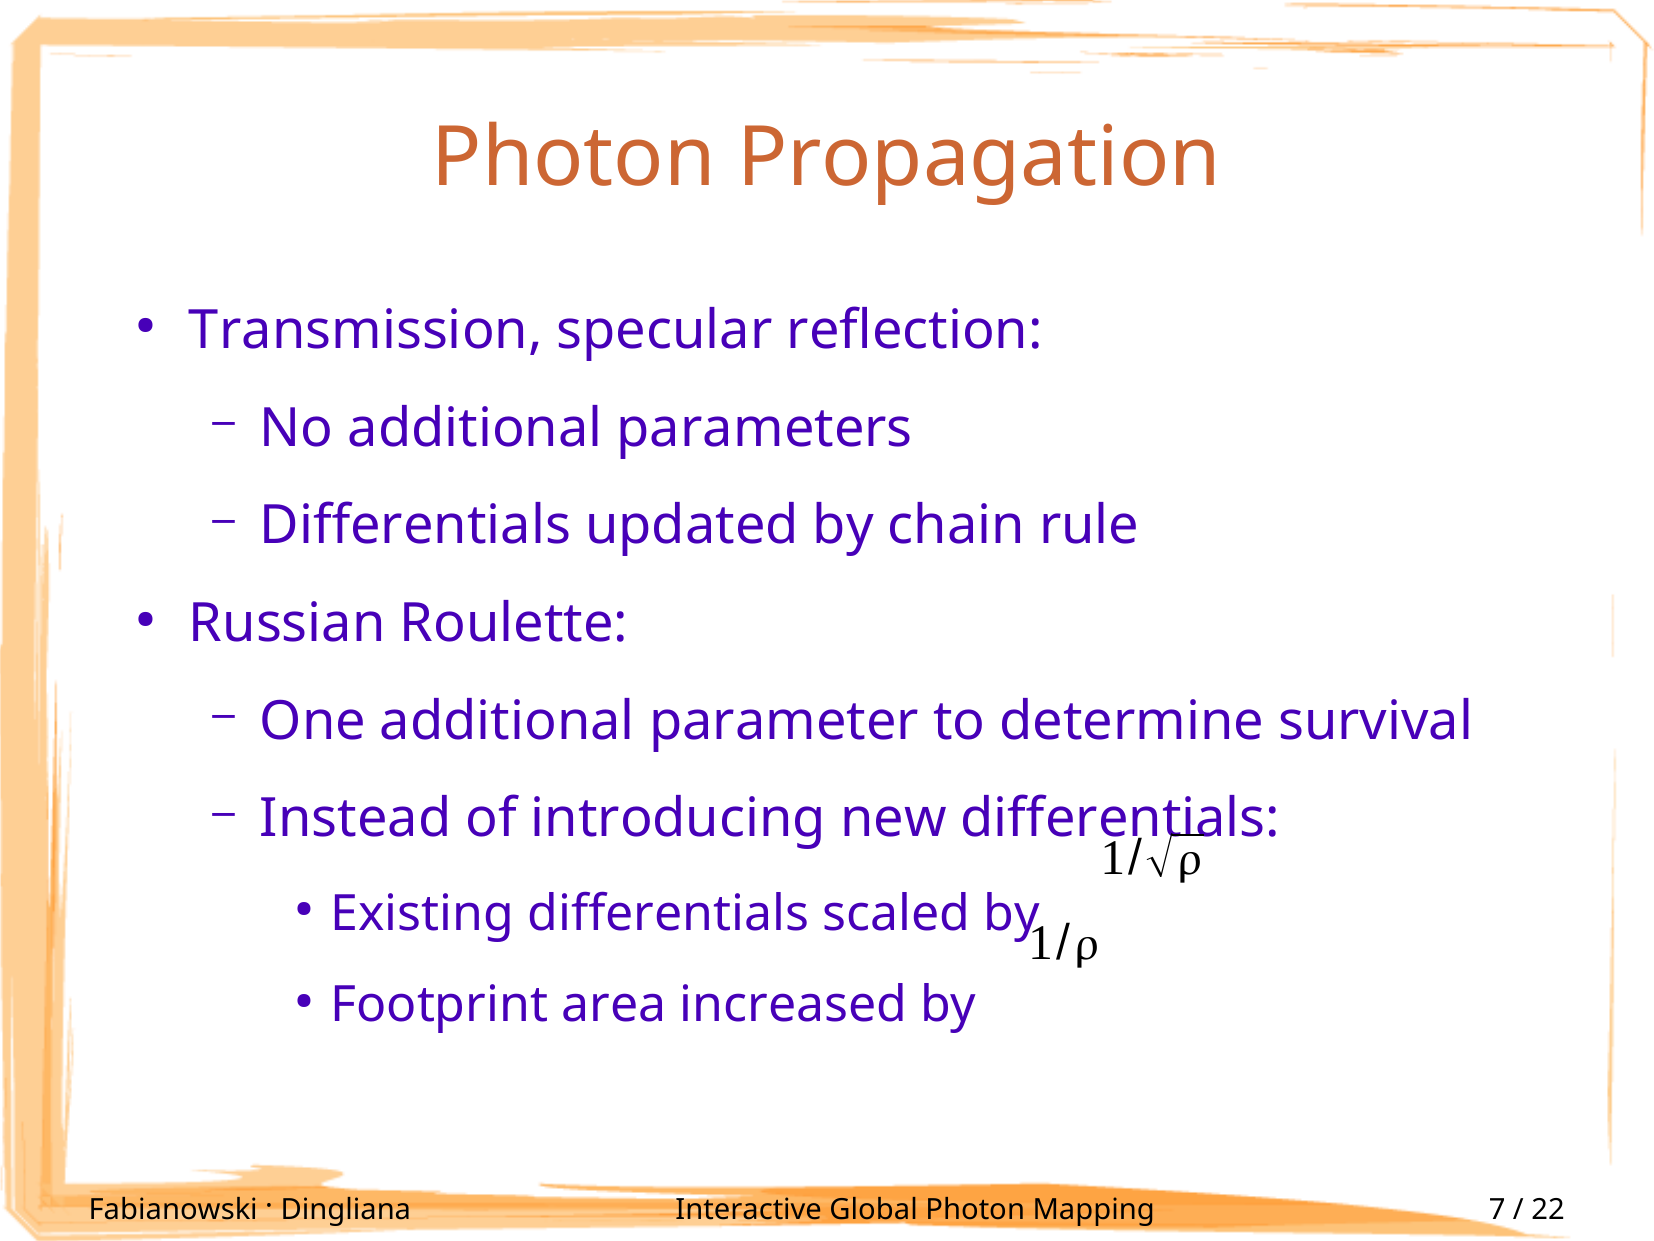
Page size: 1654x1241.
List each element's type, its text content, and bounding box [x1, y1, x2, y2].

list Transmission, specular reflection: No additional parameters Differentials updated by chain rule Russian Roulette: One additional parameter to determine survival Instead of introducing new differentials: Existing differentials scaled by Footprint area increased by [118, 290, 1571, 1049]
chart [1028, 915, 1108, 971]
title Photon Propagation [82, 56, 1571, 250]
chart [1100, 830, 1211, 886]
picture [0, 0, 1654, 1241]
